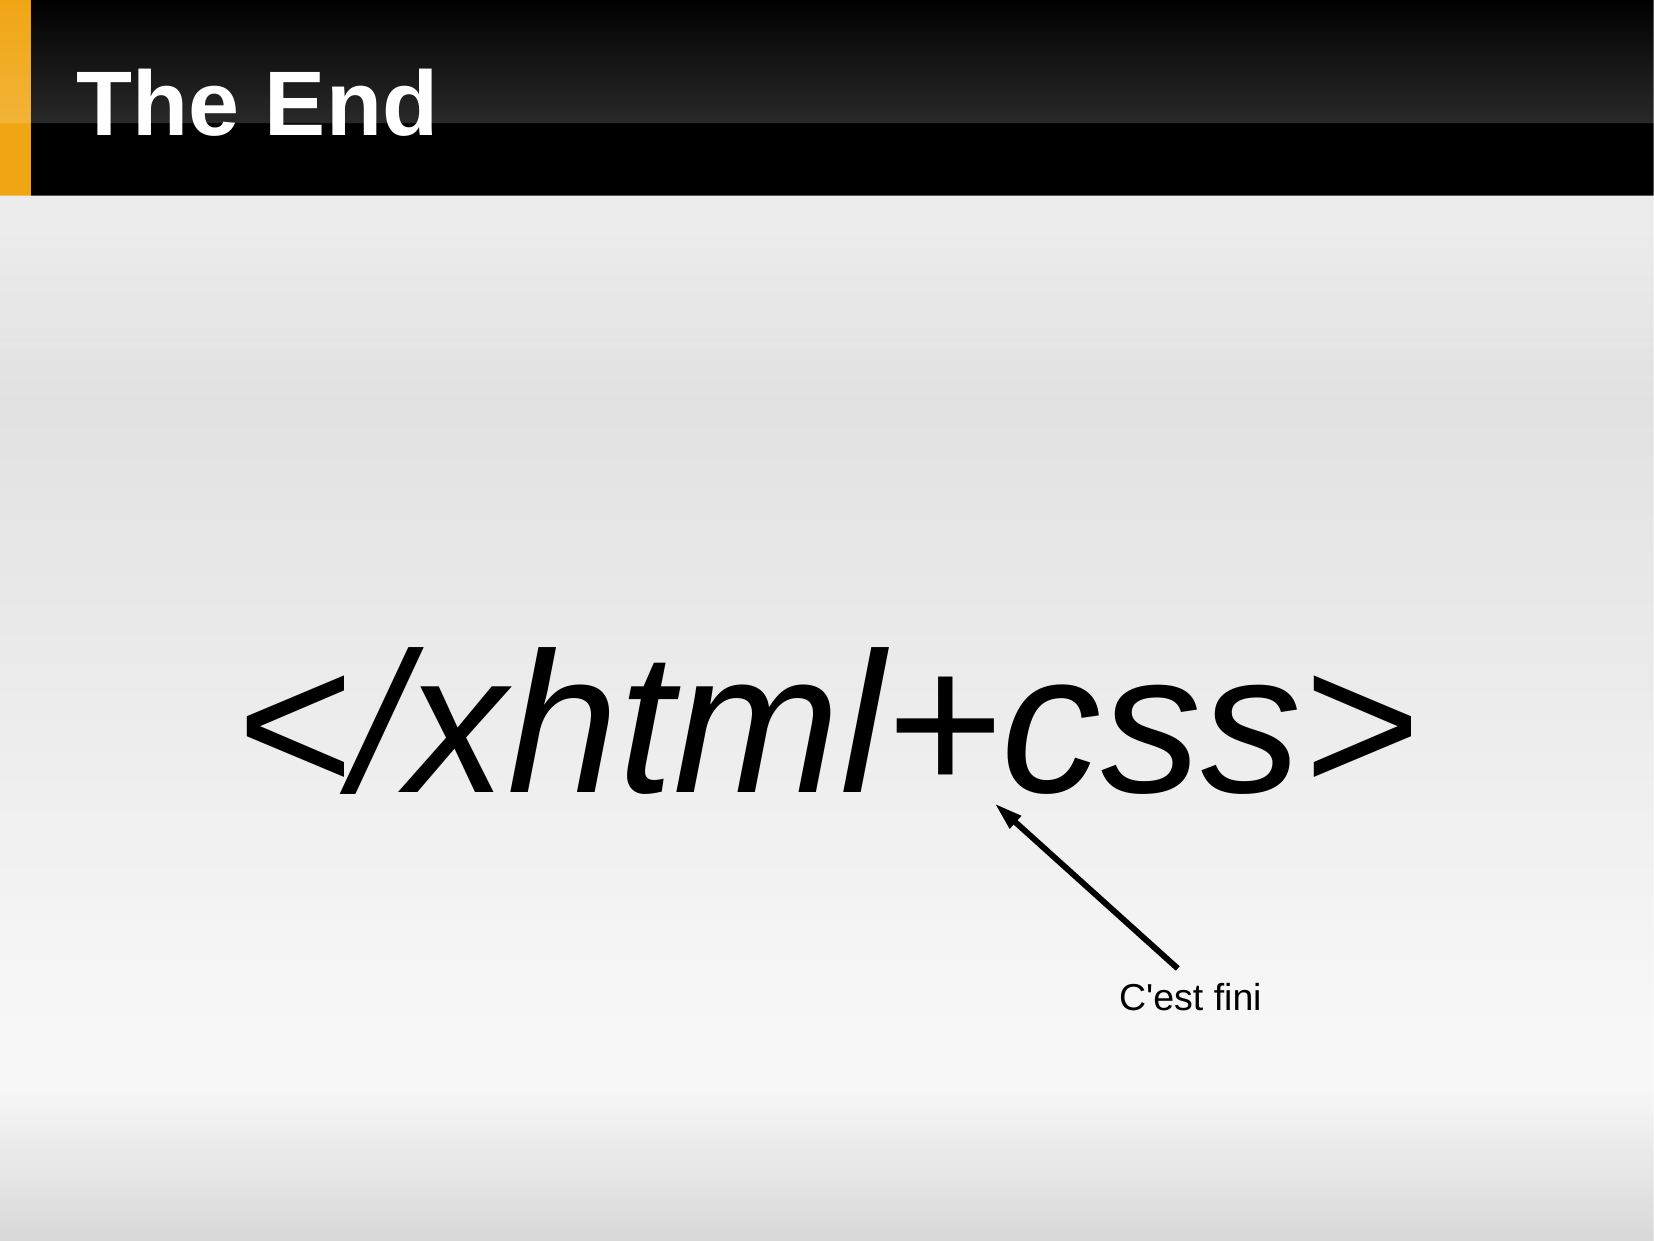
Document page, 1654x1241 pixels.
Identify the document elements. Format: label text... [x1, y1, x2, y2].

text_box </xhtml+css> [0, 206, 1654, 1241]
title The End [76, 7, 1565, 200]
text_box C'est fini [1104, 968, 1282, 1026]
picture [0, 0, 1654, 206]
